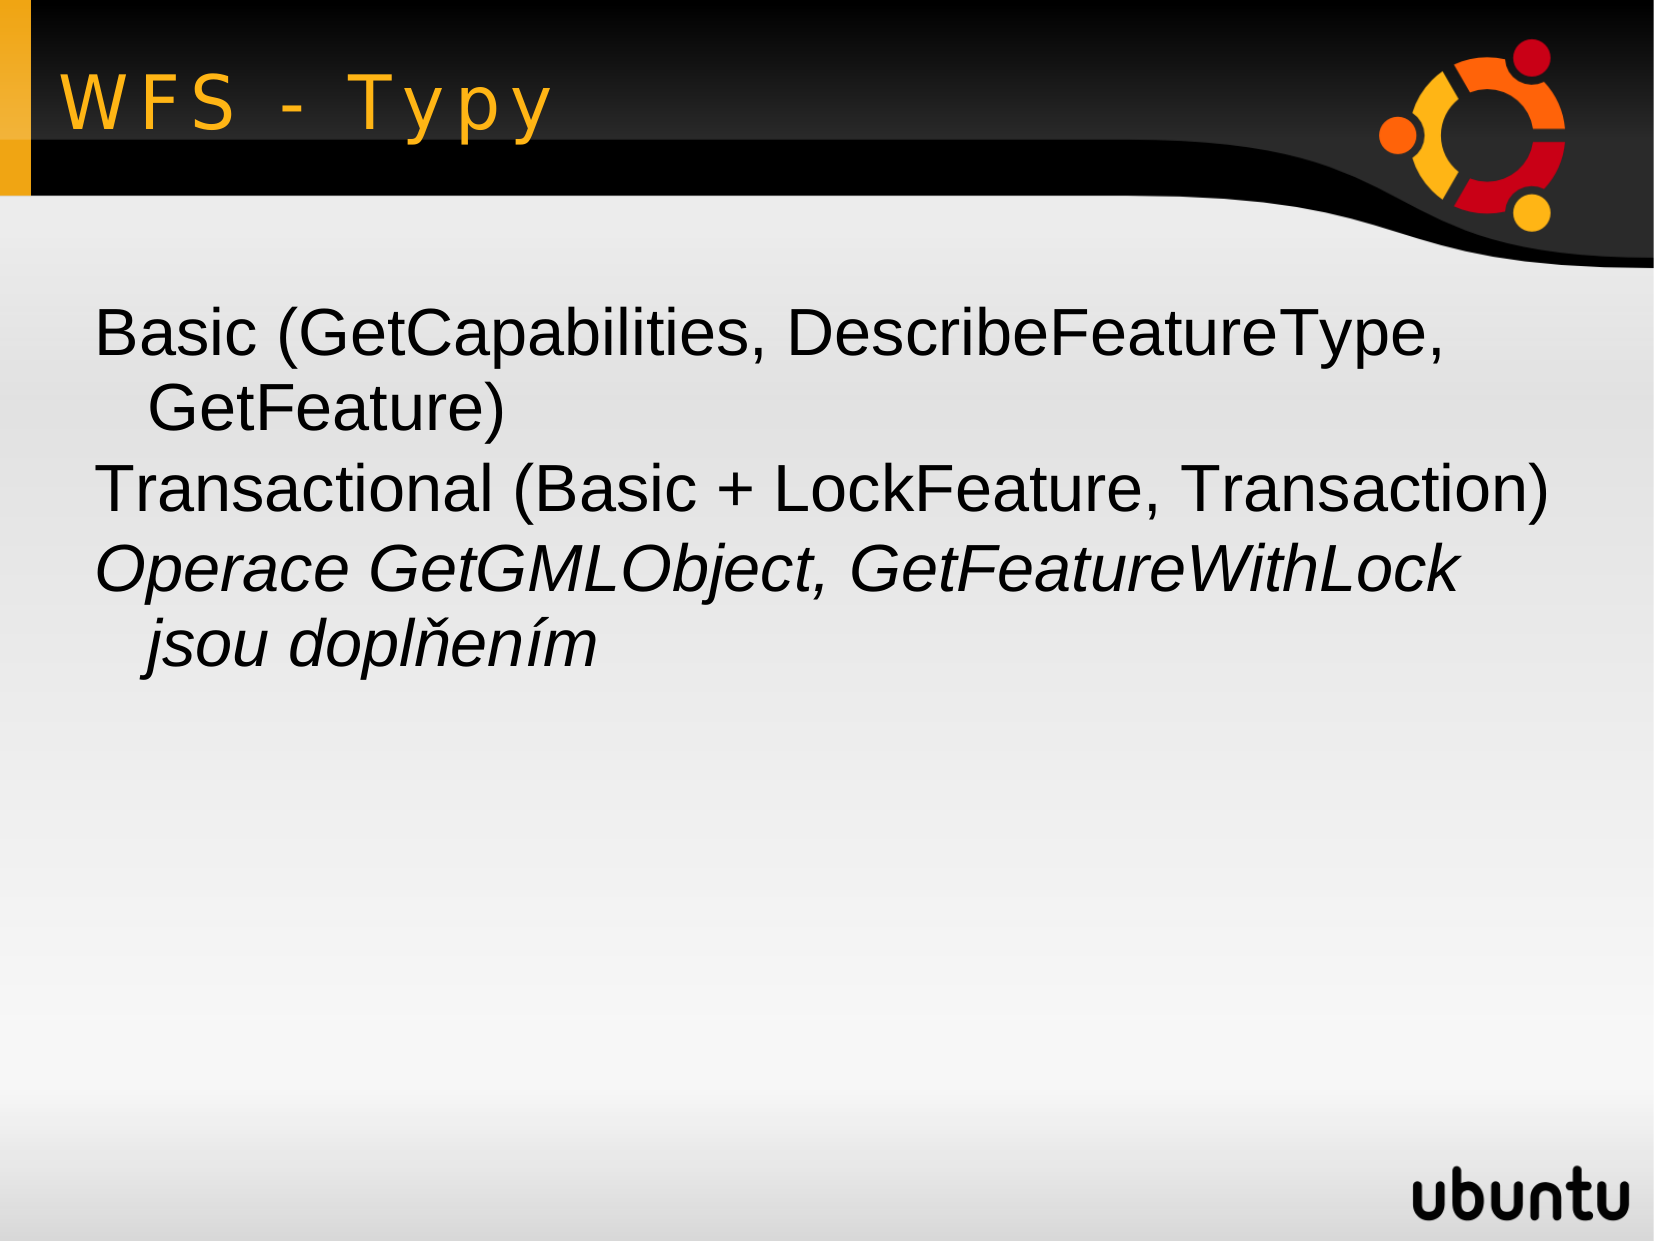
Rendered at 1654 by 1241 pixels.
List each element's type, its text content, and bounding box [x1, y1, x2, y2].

list Basic (GetCapabilities, DescribeFeatureType, GetFeature) Transactional (Basic + LockFeature, Transaction) Operace GetGMLObject, GetFeatureWithLock jsou doplňením [76, 295, 1565, 1114]
title WFS - Typy [59, 29, 1270, 178]
picture [0, 0, 1654, 1241]
